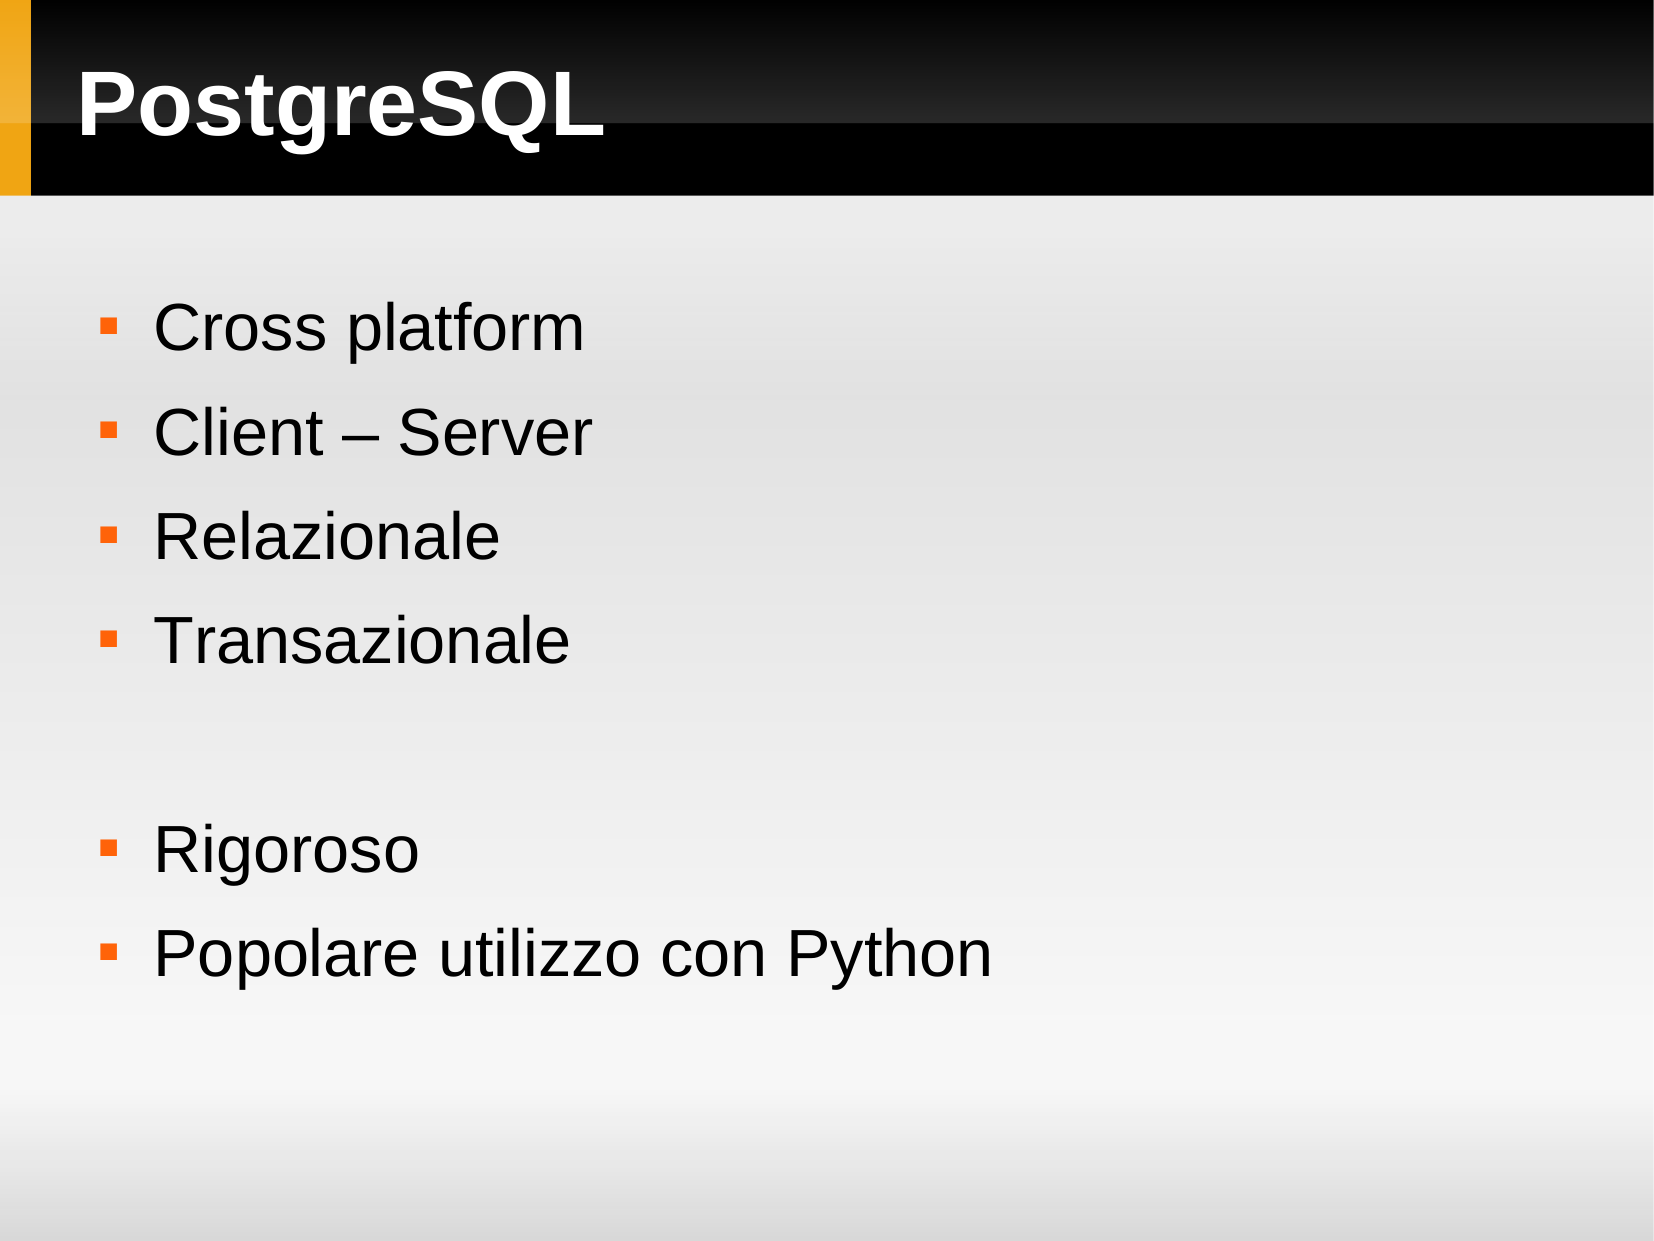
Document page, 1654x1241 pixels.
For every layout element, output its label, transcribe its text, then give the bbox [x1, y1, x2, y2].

title PostgreSQL [76, 7, 1565, 200]
picture [0, 0, 1654, 1241]
list Cross platform Client – Server Relazionale Transazionale Rigoroso Popolare utilizzo con Python [82, 290, 1571, 1094]
